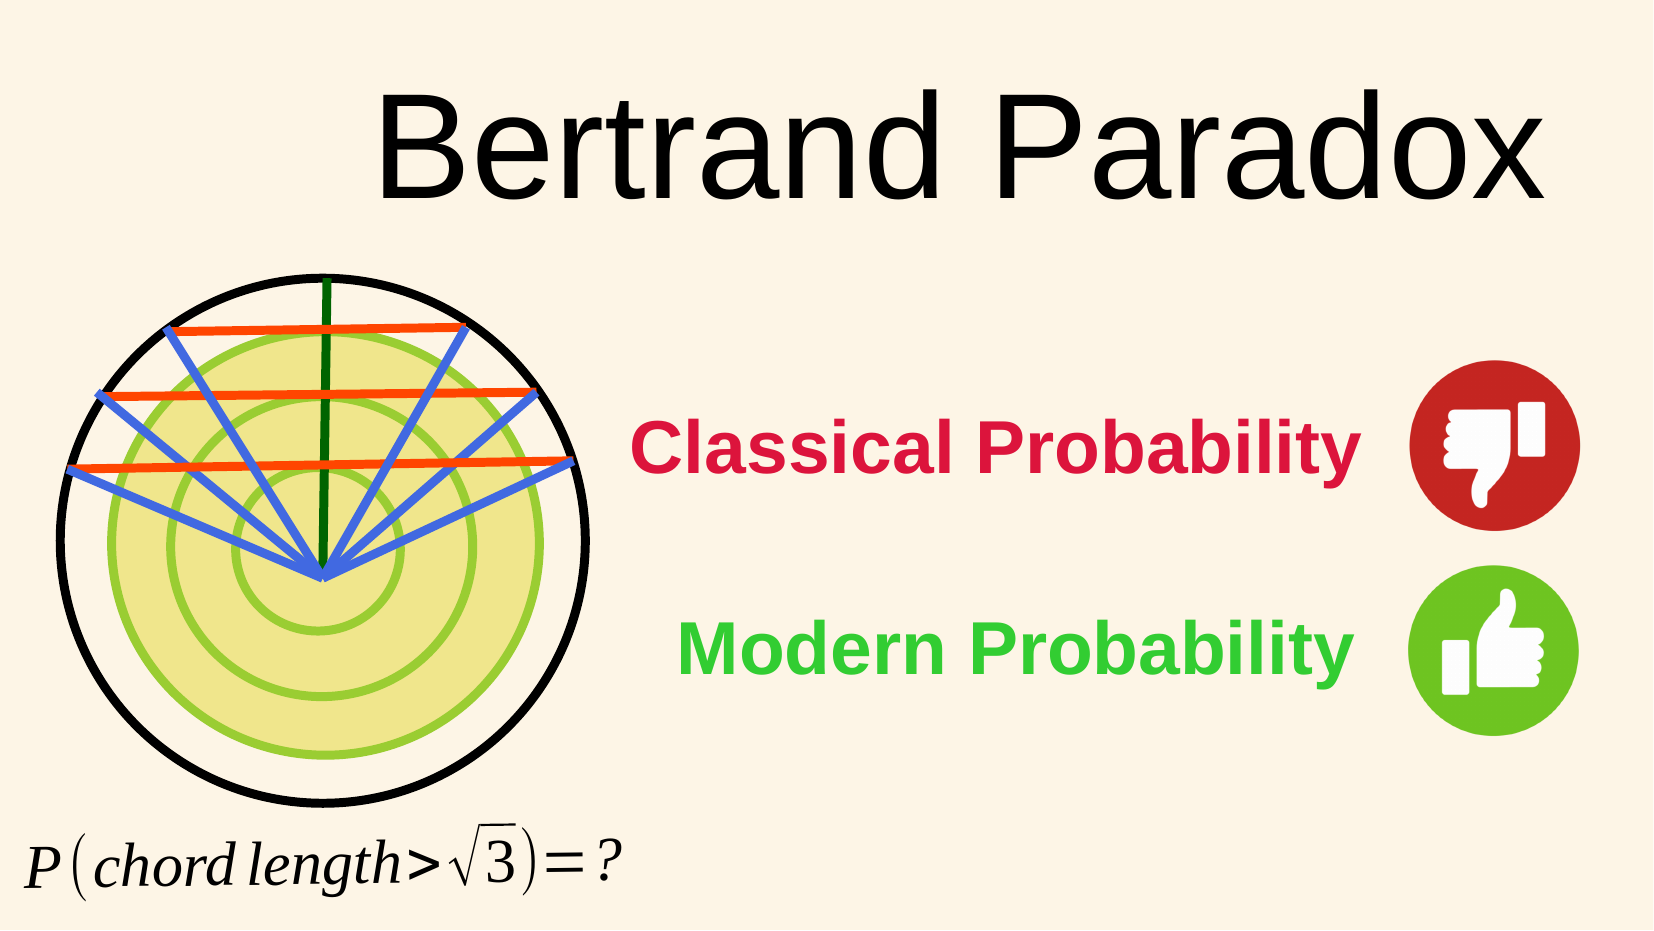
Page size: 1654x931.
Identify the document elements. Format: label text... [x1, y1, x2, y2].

text_box [329, 398, 419, 460]
picture [1397, 347, 1585, 536]
text_box [111, 486, 540, 756]
text_box [127, 436, 173, 463]
text_box Modern Probability [662, 598, 1371, 698]
text_box [343, 468, 441, 553]
text_box Bertrand Paradox [356, 55, 1632, 238]
text_box [203, 471, 301, 553]
text_box [218, 399, 320, 461]
text_box [356, 467, 529, 557]
text_box O [310, 617, 366, 640]
chart [19, 818, 626, 907]
text_box [200, 334, 321, 391]
text_box [330, 334, 439, 389]
picture [1403, 552, 1591, 741]
text_box [438, 369, 471, 388]
text_box Classical Probability [614, 398, 1379, 497]
text_box [177, 378, 199, 391]
text_box [262, 470, 319, 560]
text_box [469, 427, 521, 458]
text_box [147, 401, 243, 462]
text_box [328, 469, 379, 558]
text_box [397, 398, 498, 459]
text_box [119, 472, 289, 558]
